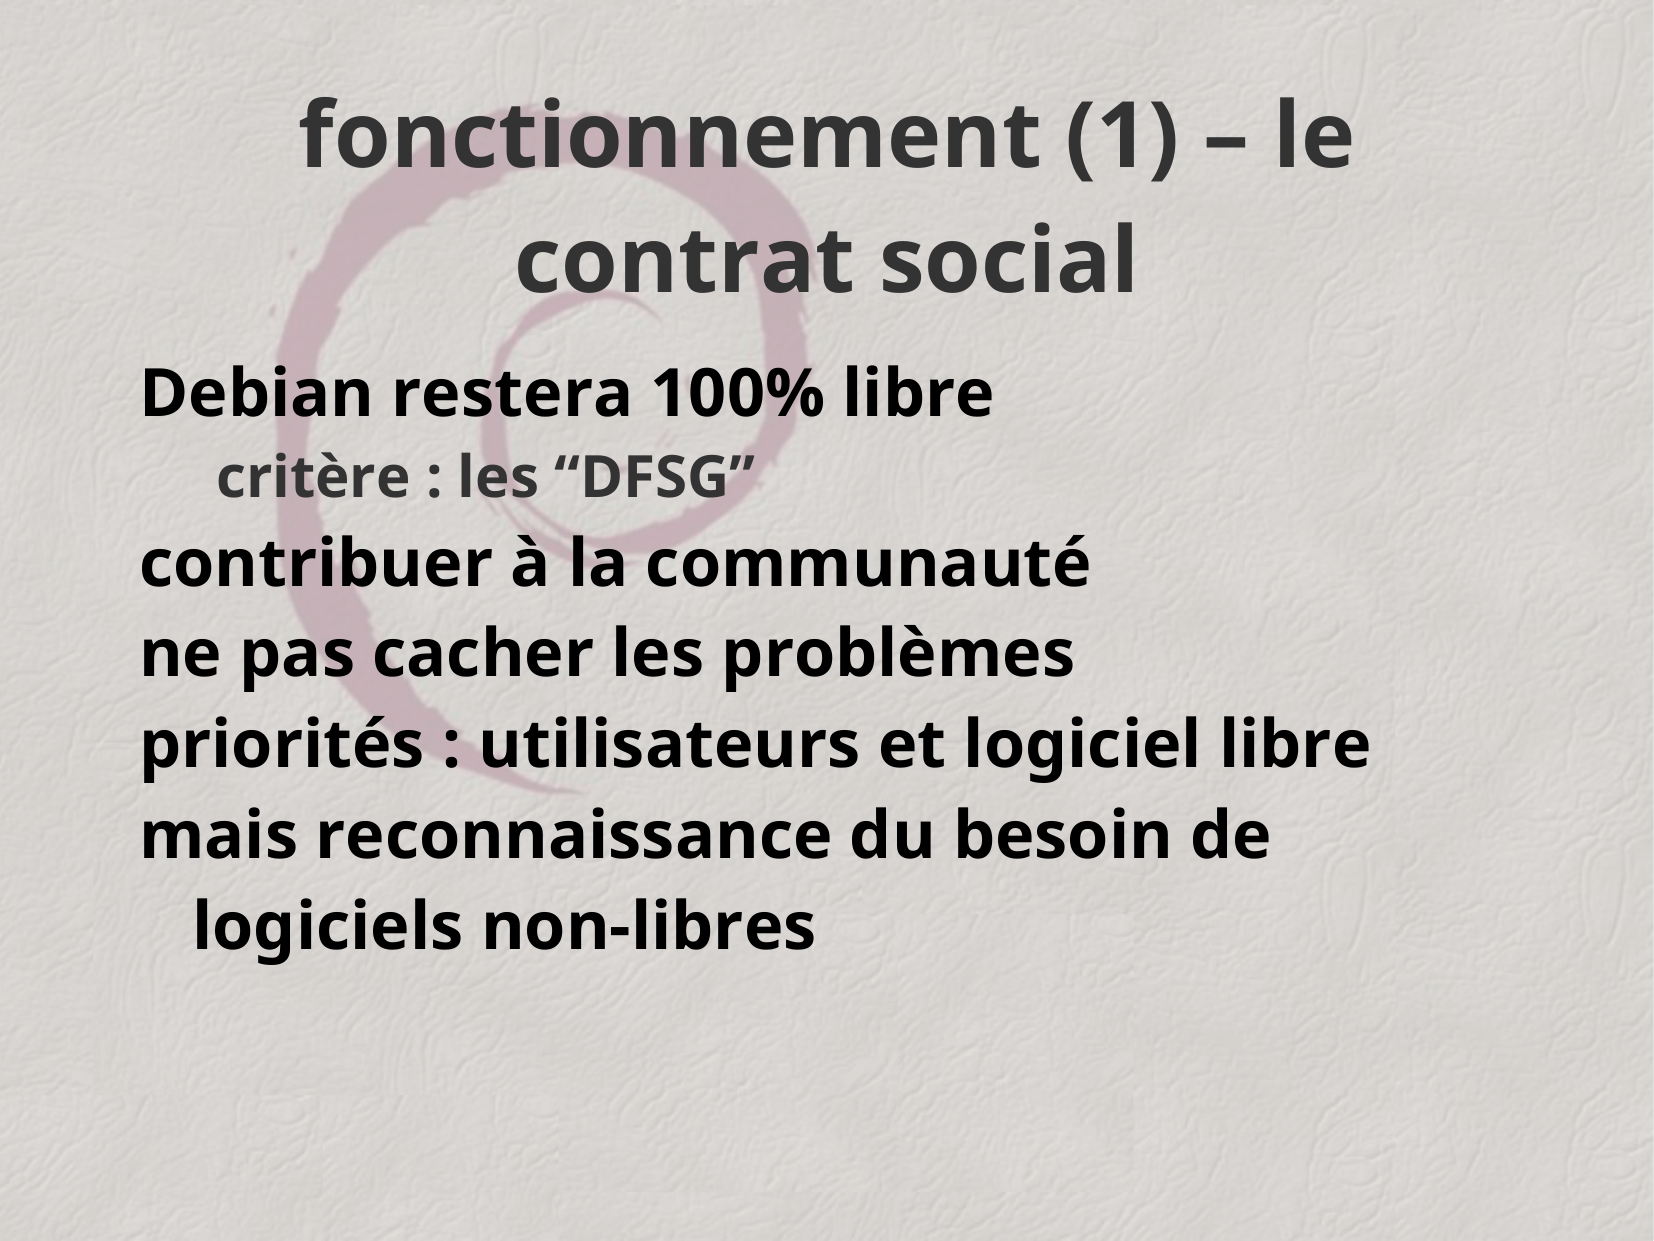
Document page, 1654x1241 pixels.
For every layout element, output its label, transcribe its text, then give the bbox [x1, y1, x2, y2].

picture [0, 0, 1654, 1241]
list Debian restera 100% libre critère : les “DFSG” contribuer à la communauté ne pas cacher les problèmes priorités : utilisateurs et logiciel libre mais reconnaissance du besoin de logiciels non-libres [121, 344, 1534, 1112]
title fonctionnement (1) – le contrat social [121, 88, 1534, 301]
